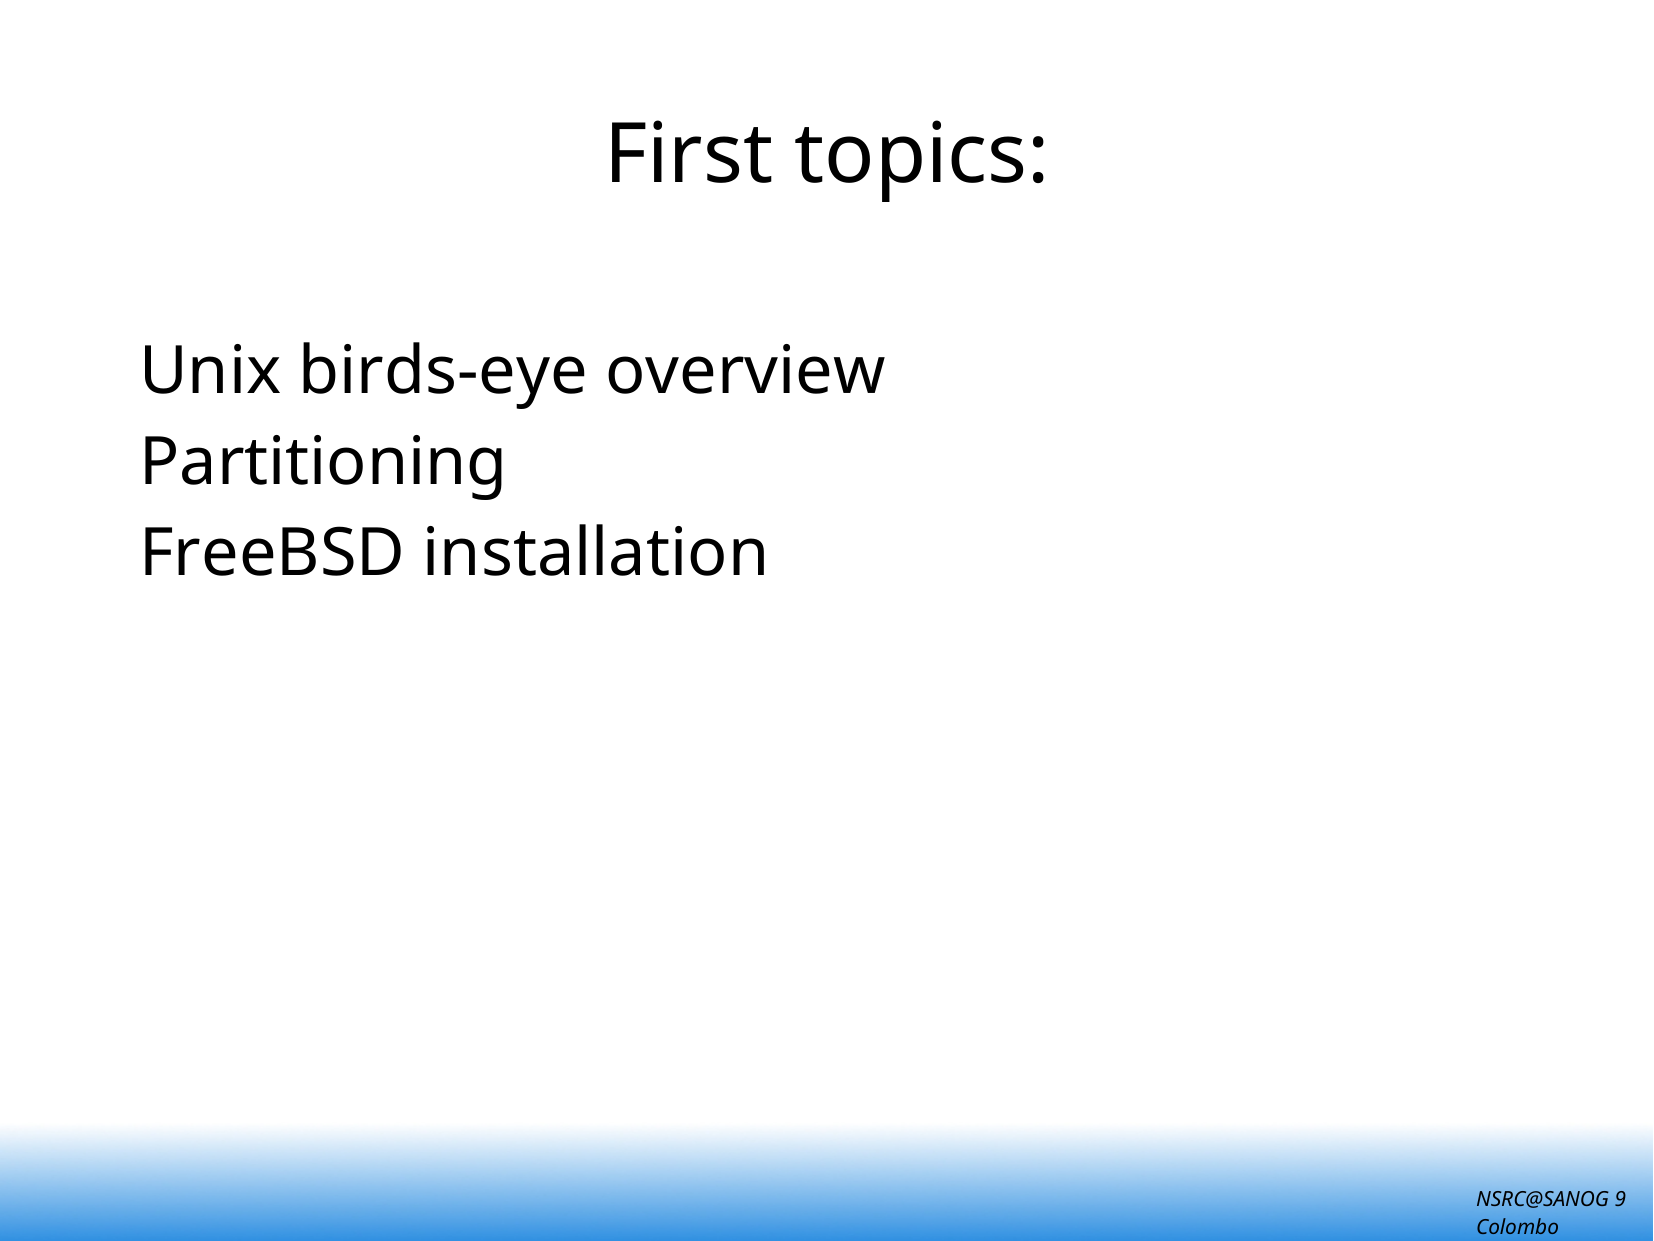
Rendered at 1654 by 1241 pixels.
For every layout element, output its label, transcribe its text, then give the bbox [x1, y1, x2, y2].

picture [0, 1122, 1653, 1241]
list Unix birds-eye overview Partitioning FreeBSD installation [121, 322, 1561, 1133]
title First topics: [121, 46, 1534, 254]
